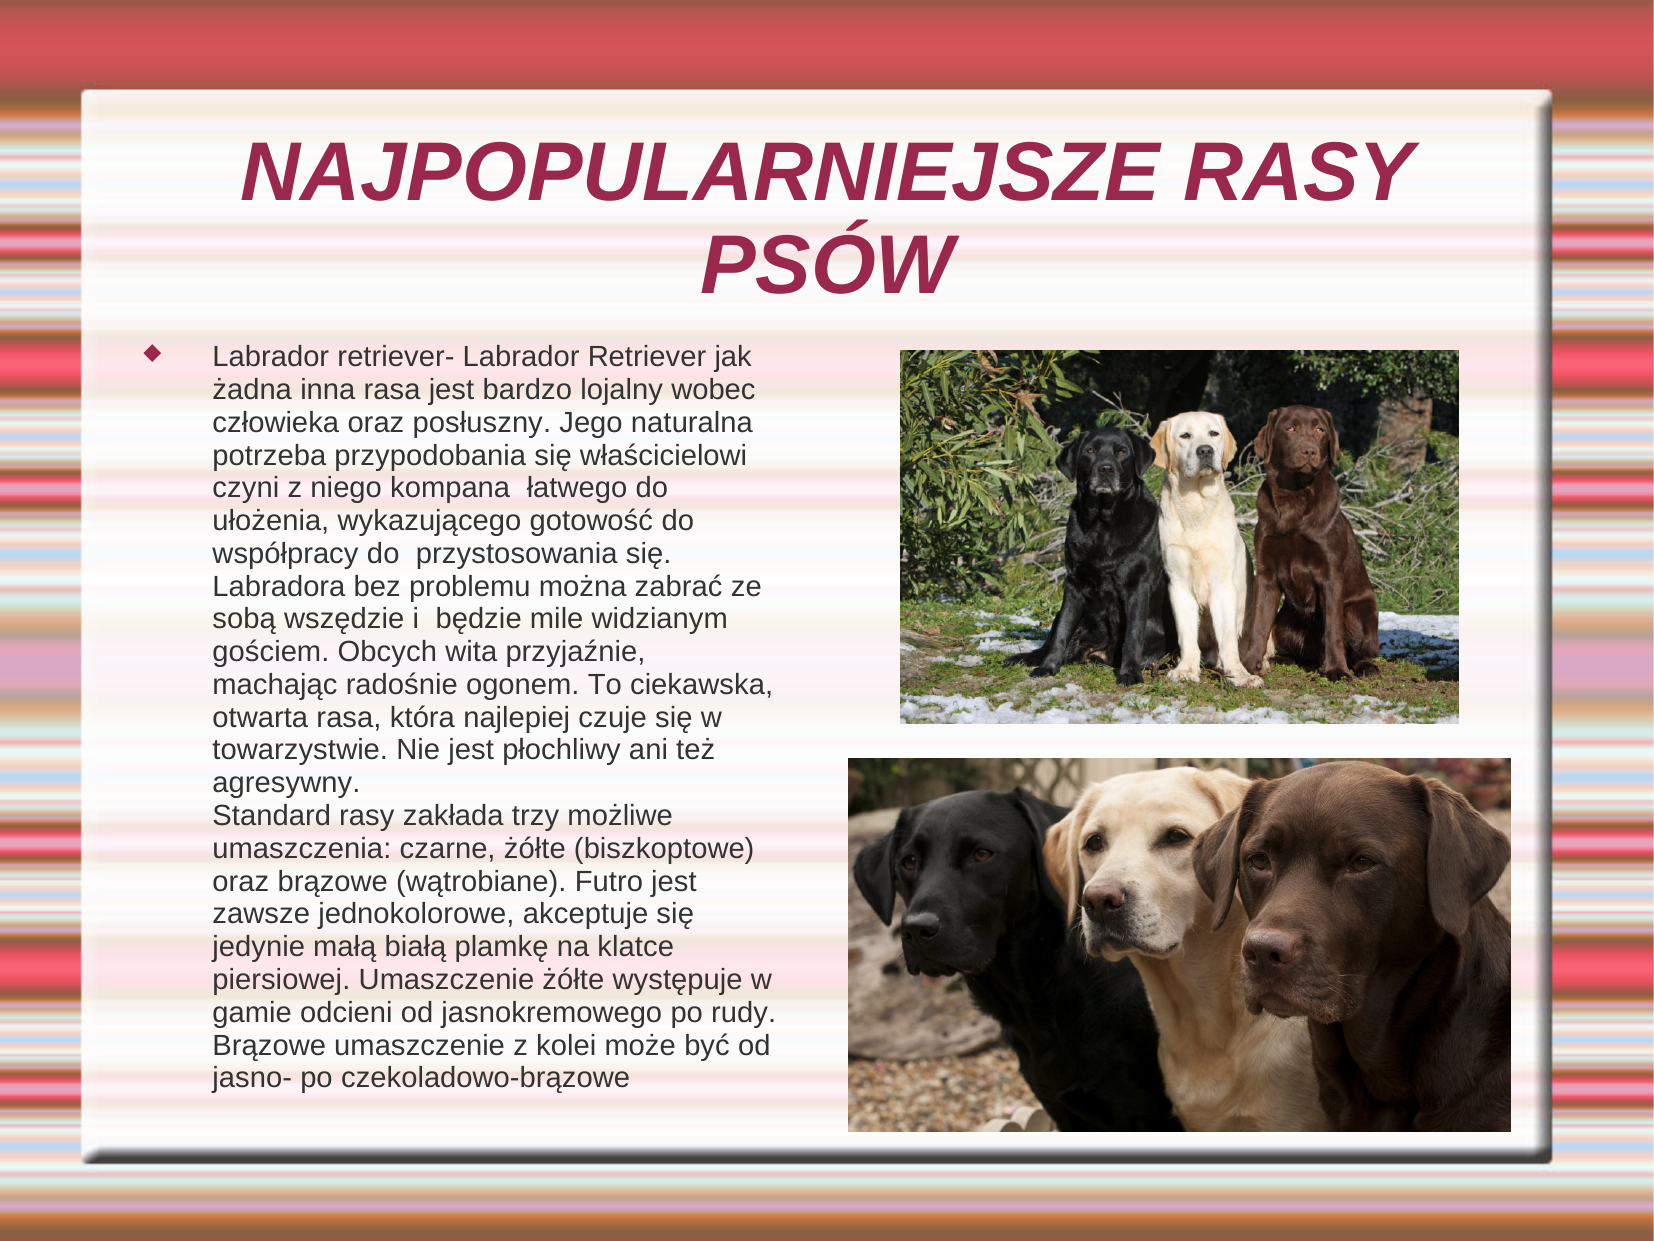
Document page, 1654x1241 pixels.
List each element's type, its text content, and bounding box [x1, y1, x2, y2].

picture [0, 0, 1654, 1241]
list Labrador retriever- Labrador Retriever jak żadna inna rasa jest bardzo lojalny wobec człowieka oraz posłuszny. Jego naturalna potrzeba przypodobania się właścicielowi czyni z niego kompana łatwego do ułożenia, wykazującego gotowość do współpracy do przystosowania się. Labradora bez problemu można zabrać ze sobą wszędzie i będzie mile widzianym gościem. Obcych wita przyjaźnie, machając radośnie ogonem. To ciekawska, otwarta rasa, która najlepiej czuje się w towarzystwie. Nie jest płochliwy ani też agresywny. Standard rasy zakłada trzy możliwe umaszczenia: czarne, żółte (biszkoptowe) oraz brązowe (wątrobiane). Futro jest zawsze jednokolorowe, akceptuje się jedynie małą białą plamkę na klatce piersiowej. Umaszczenie żółte występuje w gamie odcieni od jasnokremowego po rudy. Brązowe umaszczenie z kolei może być od jasno- po czekoladowo-brązowe [129, 340, 780, 1178]
title NAJPOPULARNIEJSZE RASY PSÓW [121, 114, 1534, 322]
